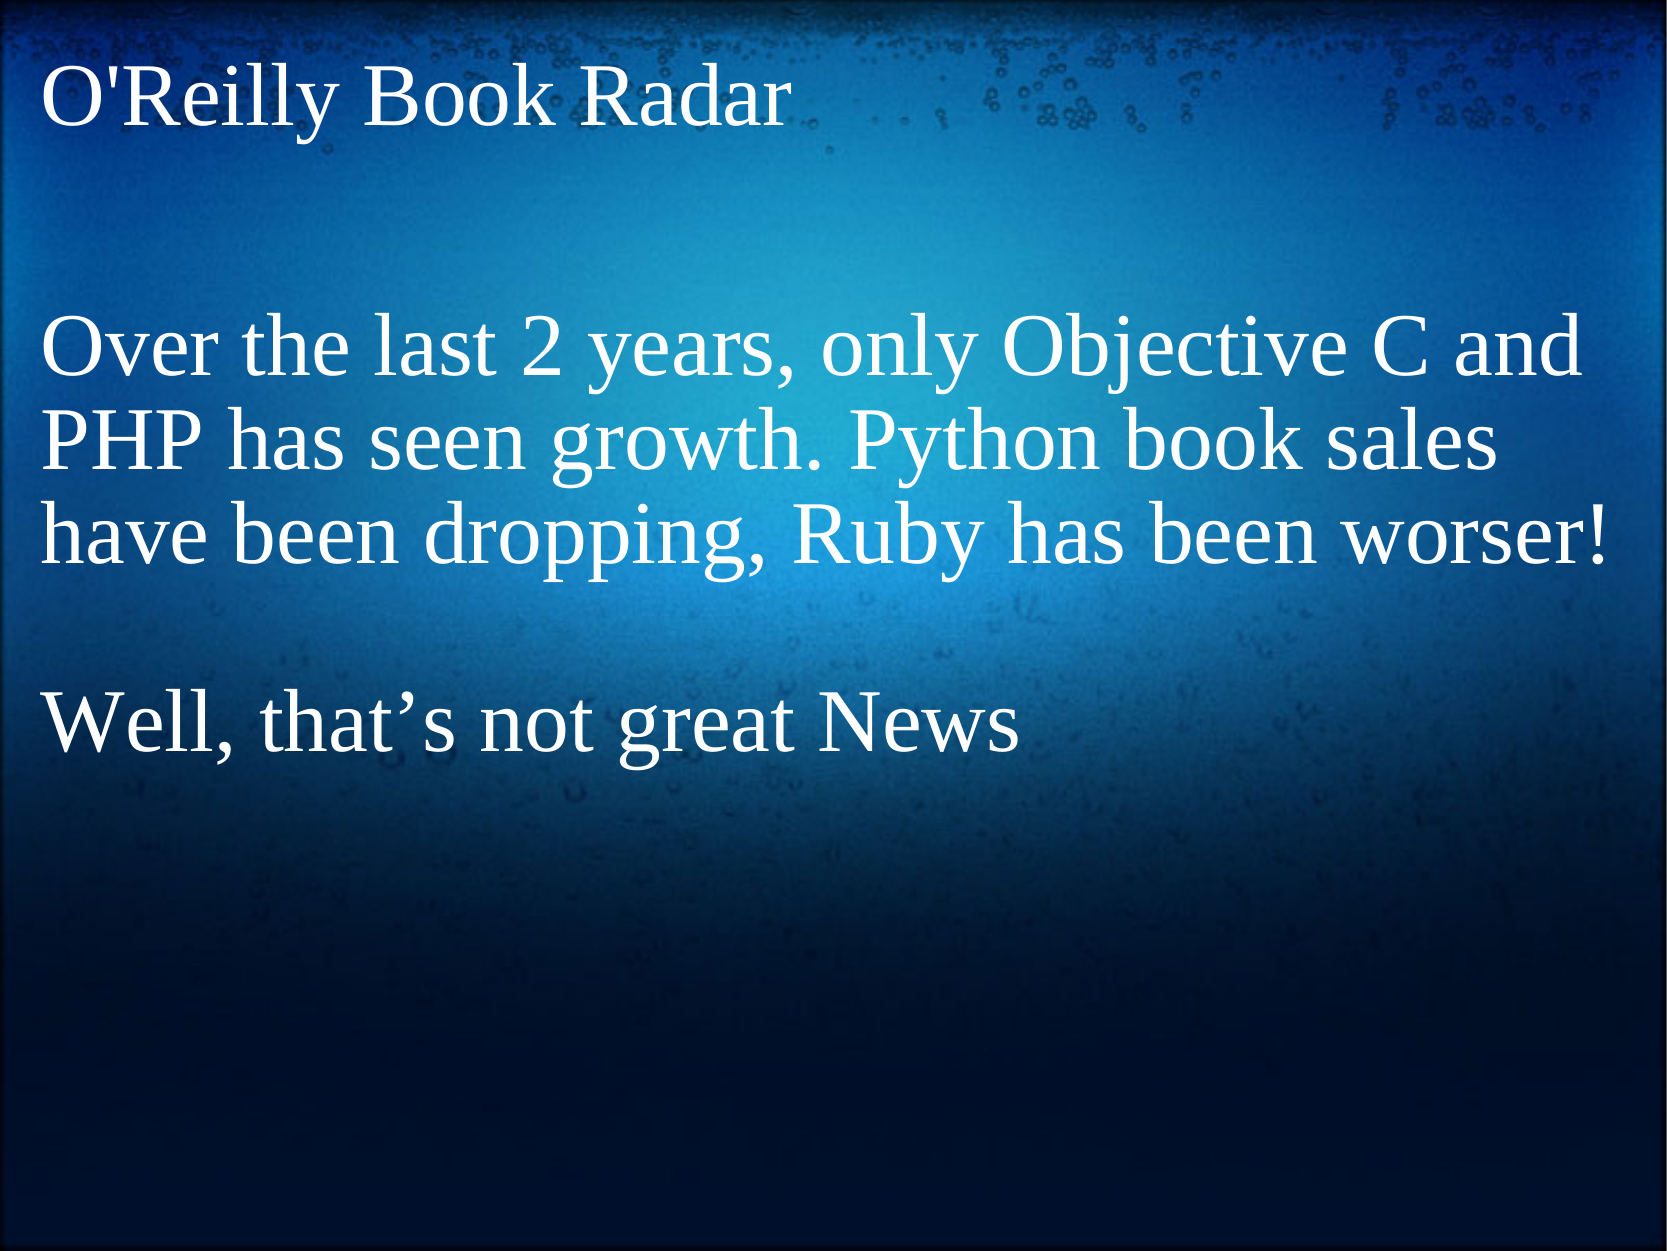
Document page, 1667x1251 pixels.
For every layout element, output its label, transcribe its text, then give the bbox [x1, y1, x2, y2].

picture [0, 0, 1667, 1251]
list Over the last 2 years, only Objective C and PHP has seen growth. Python book sales have been dropping, Ruby has been worser! Well, that’s not great News [40, 300, 1627, 1201]
title O'Reilly Book Radar [40, 50, 1627, 201]
